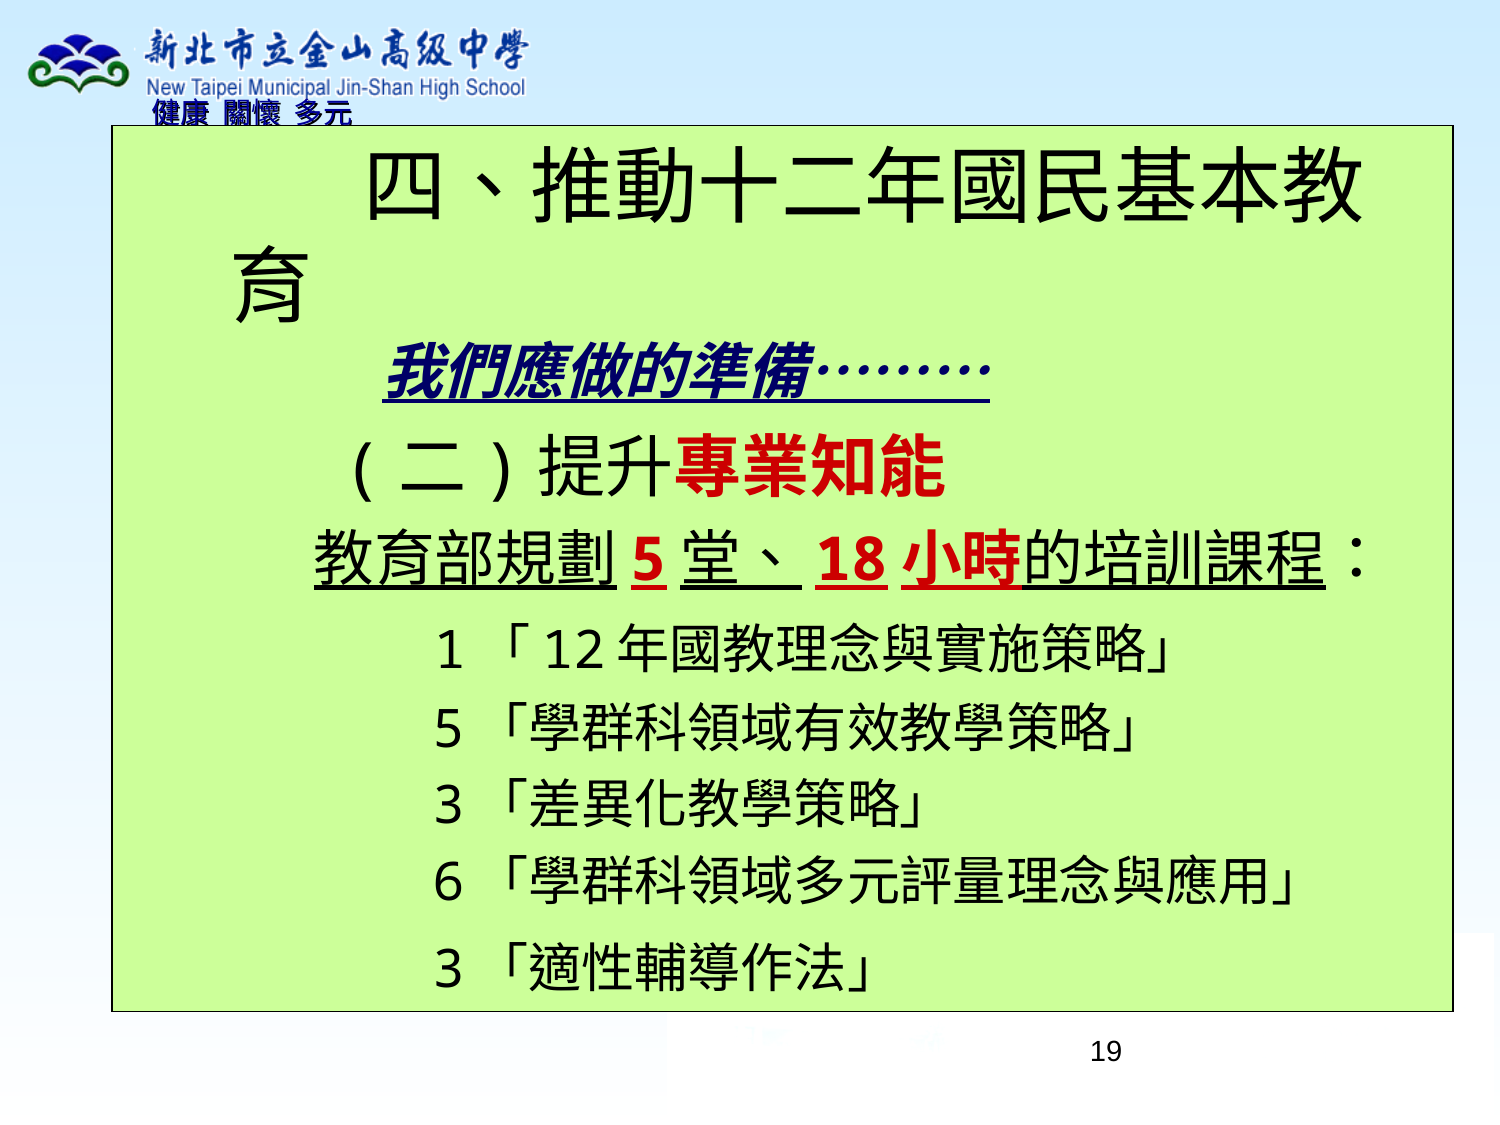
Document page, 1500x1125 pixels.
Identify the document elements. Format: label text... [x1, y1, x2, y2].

list 四、推動十二年國民基本教育 我們應做的準備……… (二)提升專業知能 教育部規劃5堂、18小時的培訓課程： 1「12年國教理念與實施策略」 5「學群科領域有效教學策略」 3「差異化教學策略」 6「學群科領域多元評量理念與應用」 3「適性輔導作法」 [112, 125, 1453, 1012]
text_box [1074, 1024, 1426, 1103]
